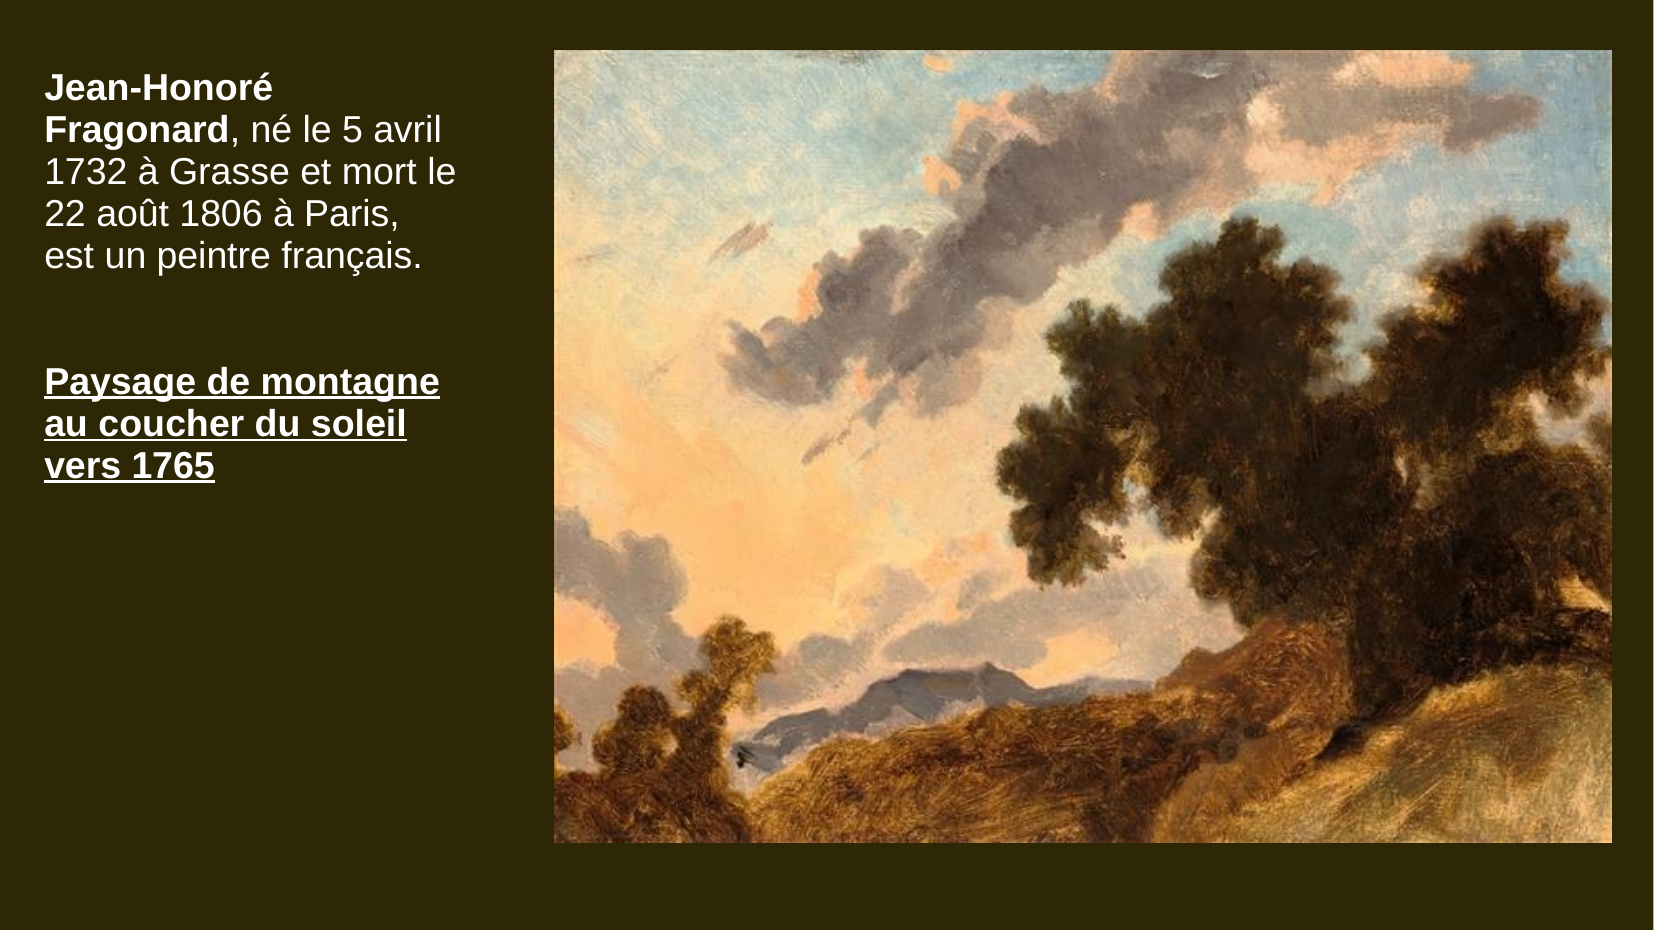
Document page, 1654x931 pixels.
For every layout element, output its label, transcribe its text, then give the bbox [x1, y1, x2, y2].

picture [554, 50, 1612, 843]
text_box Jean-Honoré Fragonard, né le 5 avril 1732 à Grasse et mort le 22 août 1806 à Paris, est un peintre français. Paysage de montagne au coucher du soleil vers 1765 [29, 59, 473, 886]
